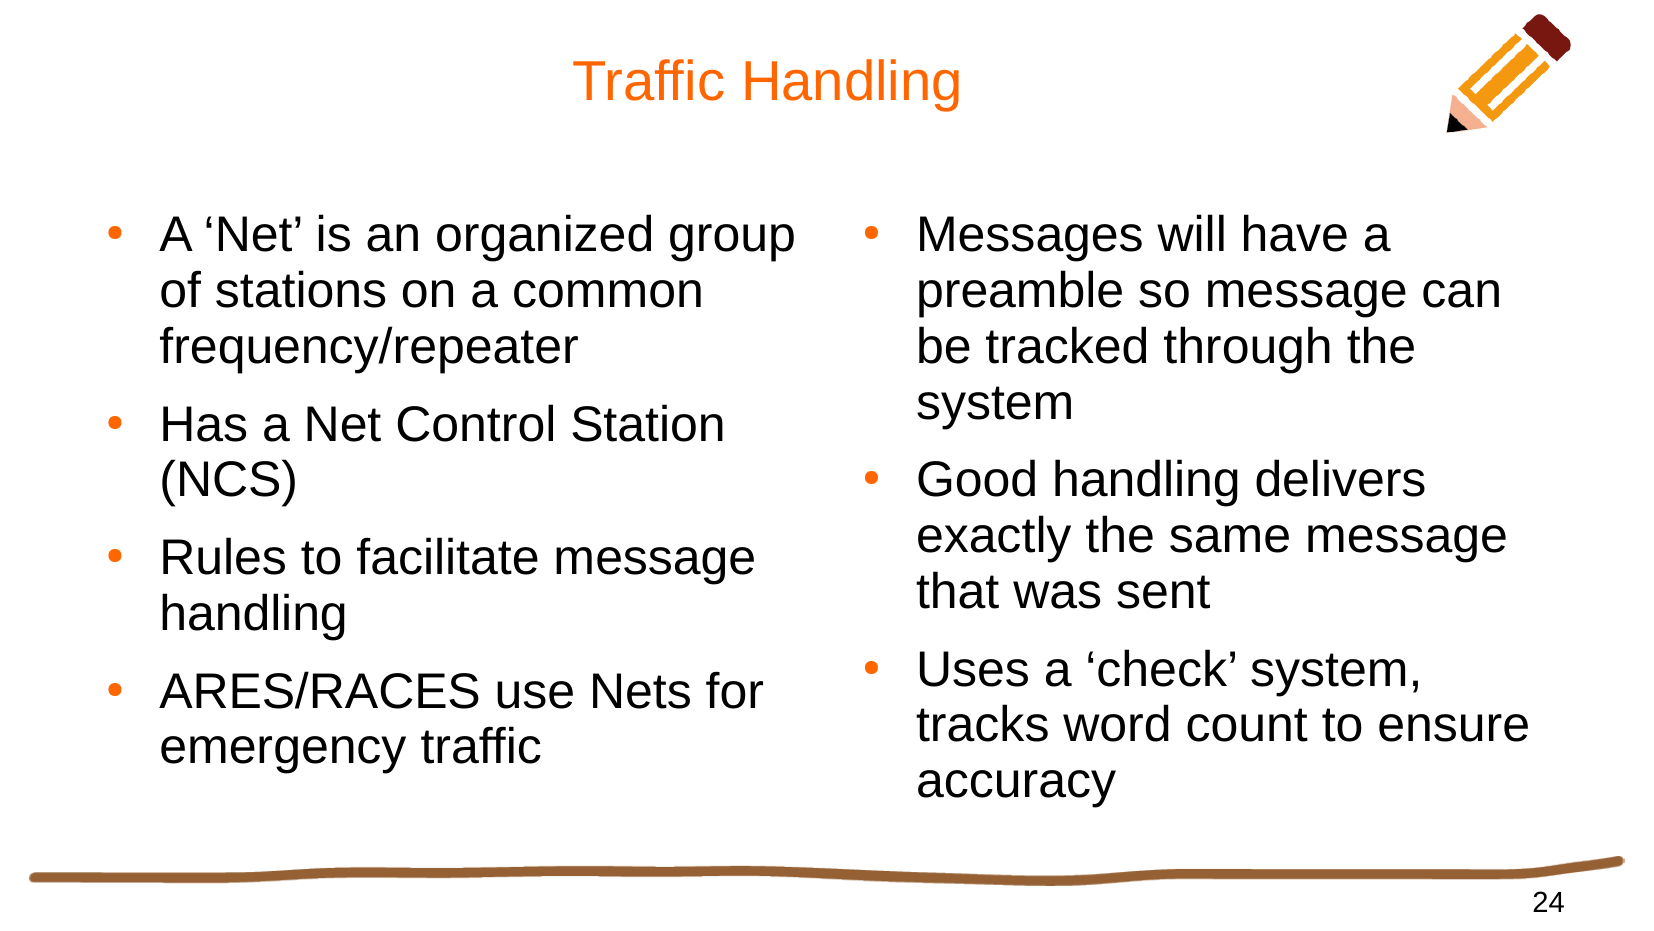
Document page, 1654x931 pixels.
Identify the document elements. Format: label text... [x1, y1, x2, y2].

picture [1446, 14, 1571, 133]
picture [29, 856, 1625, 886]
title Traffic Handling [88, 29, 1447, 133]
list Messages will have a preamble so message can be tracked through the system Good handling delivers exactly the same message that was sent Uses a ‘check’ system, tracks word count to ensure accuracy [845, 206, 1566, 857]
list A ‘Net’ is an organized group of stations on a common frequency/repeater Has a Net Control Station (NCS) Rules to facilitate message handling ARES/RACES use Nets for emergency traffic [88, 206, 809, 857]
